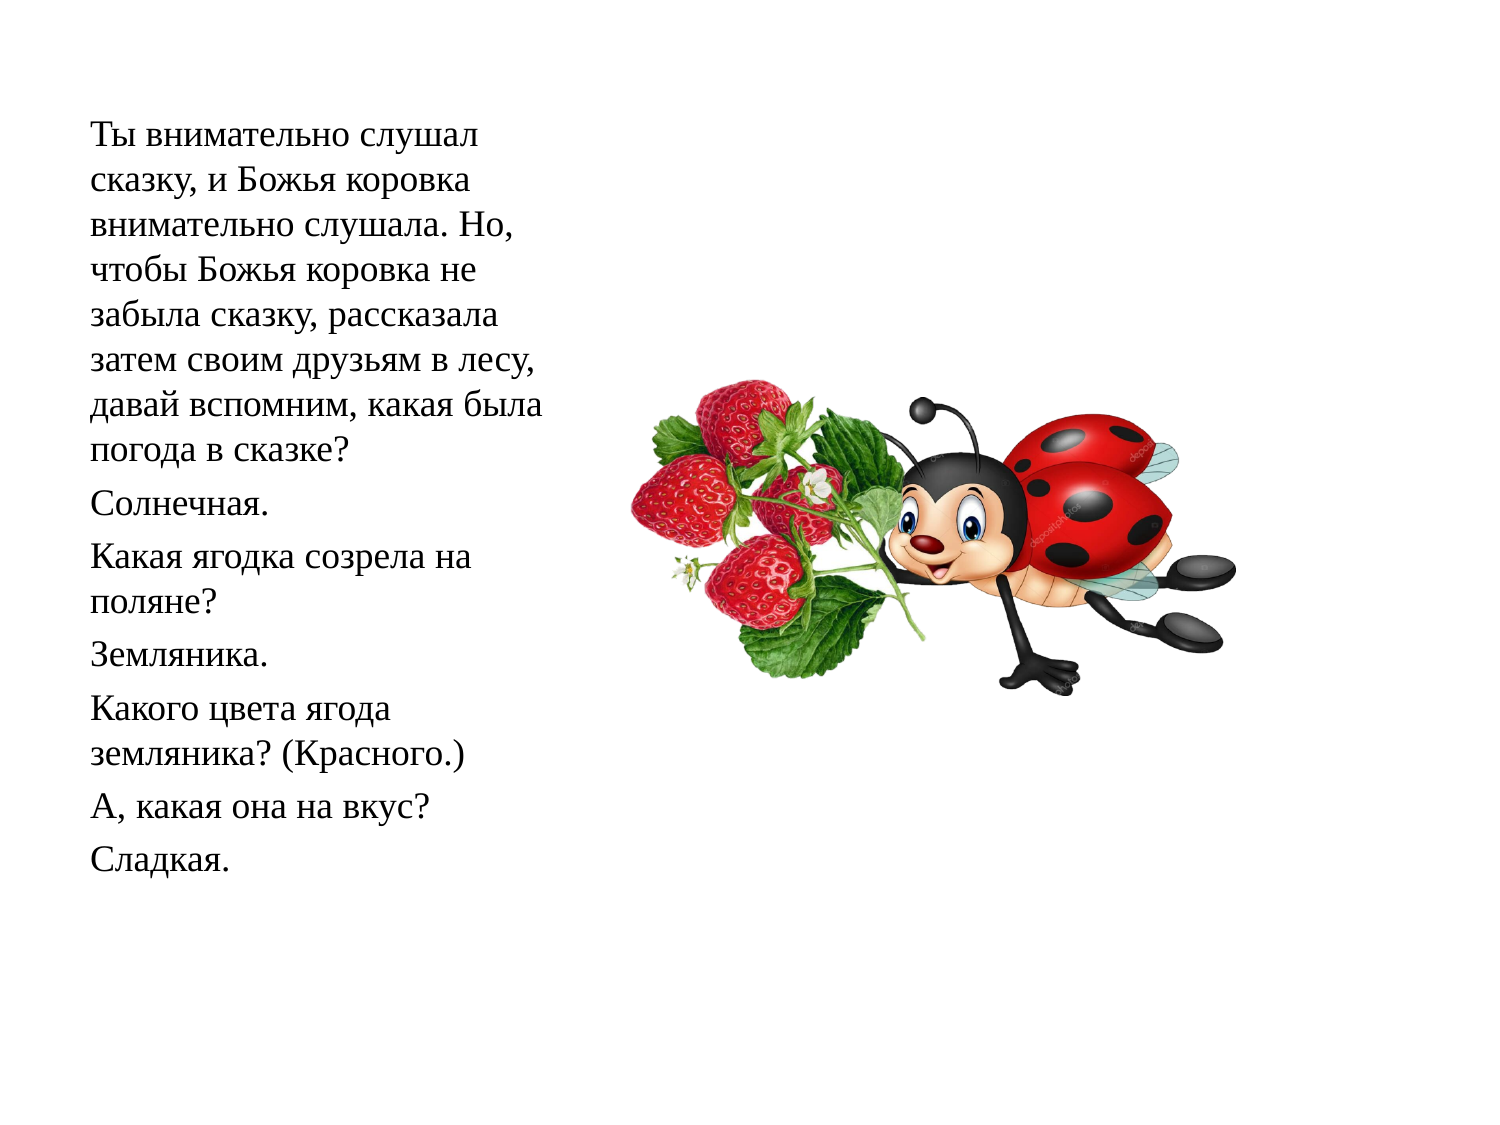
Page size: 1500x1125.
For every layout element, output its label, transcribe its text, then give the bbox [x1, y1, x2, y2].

list Ты внимательно слушал сказку, и Божья коровка внимательно слушала. Но, чтобы Божья коровка не забыла сказку, рассказала затем своим друзьям в лесу, давай вспомним, какая была погода в сказке? Солнечная. Какая ягодка созрела на поляне? Земляника. Какого цвета ягода земляника? (Красного.) А, какая она на вкус? Сладкая. [75, 101, 569, 1005]
picture [596, 278, 1236, 696]
